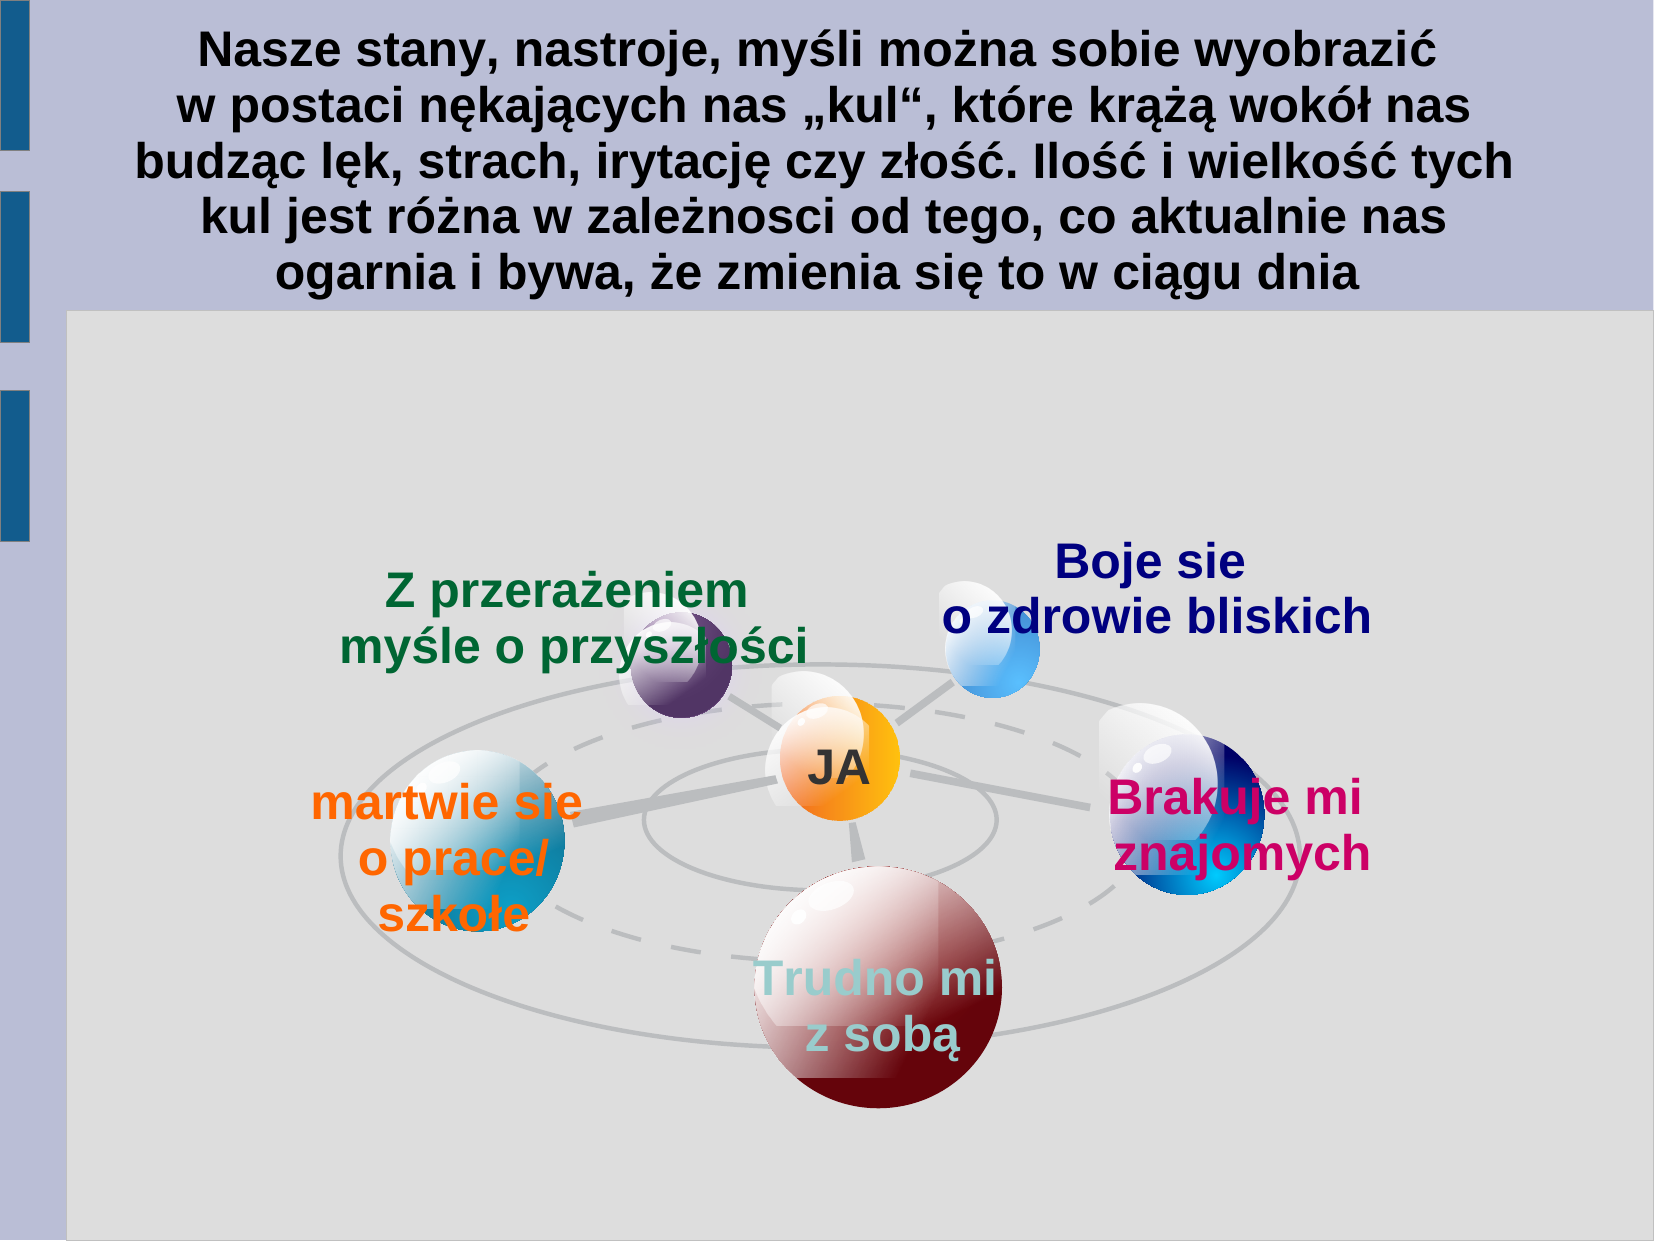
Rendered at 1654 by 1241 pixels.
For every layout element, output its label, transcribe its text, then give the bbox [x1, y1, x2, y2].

text_box Brakuje mi znajomych [1092, 767, 1392, 882]
text_box Boje sie o zdrowie bliskich [926, 531, 1388, 646]
text_box Z przerażeniem myśle o przyszłości [324, 561, 824, 676]
text_box JA [792, 738, 886, 796]
title Nasze stany, nastroje, myśli można sobie wyobrazić w postaci nękających nas „kul“, które krążą wokół nas budząc lęk, strach, irytację czy złość. Ilość i wielkość tych kul jest różna w zależnosci od tego, co aktualnie nas ogarnia i bywa, że zmienia się to w ciągu dnia [118, 16, 1531, 473]
picture [312, 553, 1329, 1152]
text_box martwie sie o prace/ szkołe [295, 772, 613, 944]
text_box Trudno mi z sobą [738, 948, 1027, 1063]
